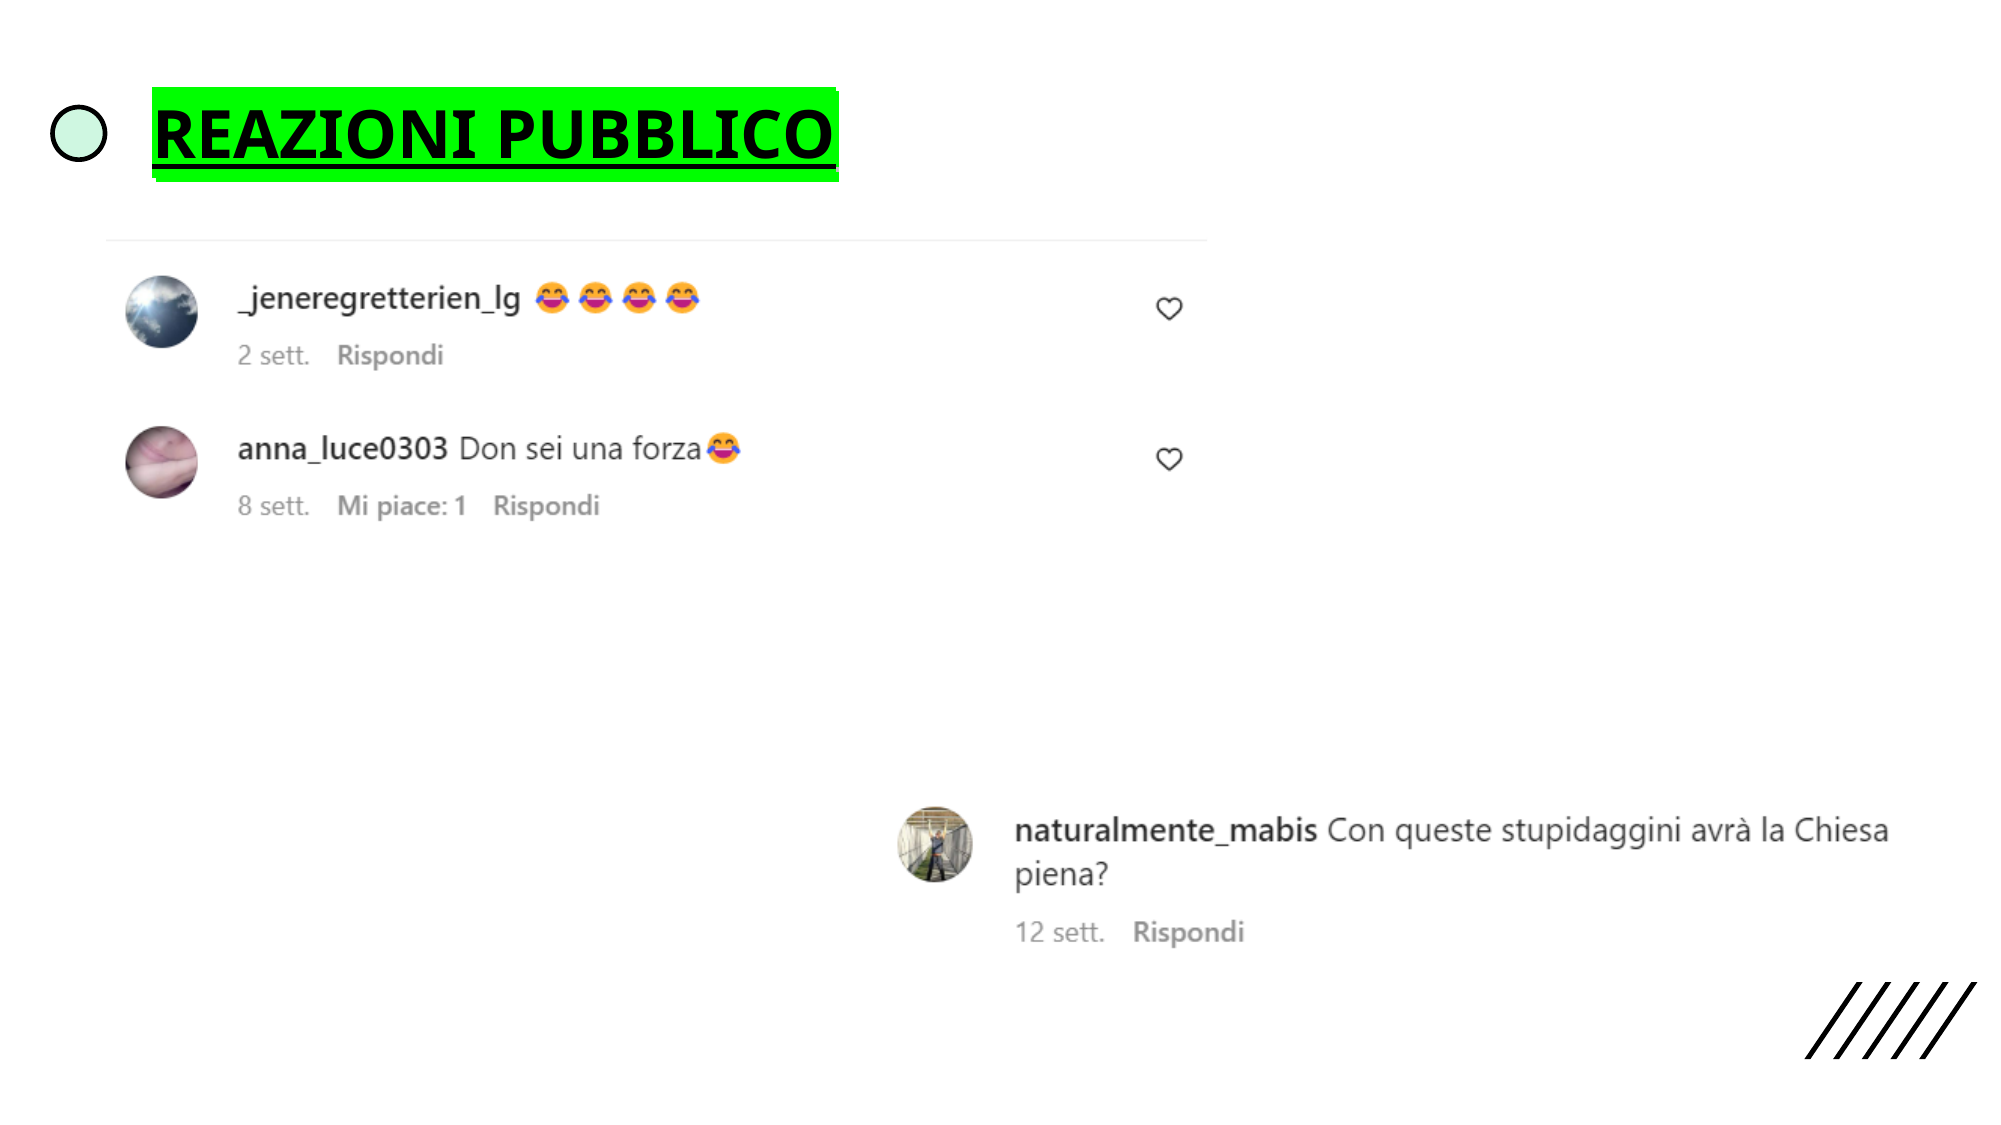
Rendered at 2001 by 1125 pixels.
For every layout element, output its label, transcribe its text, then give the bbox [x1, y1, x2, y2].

picture [876, 796, 1909, 980]
picture [106, 221, 1208, 547]
title REAZIONI PUBBLICO [137, 28, 1863, 246]
